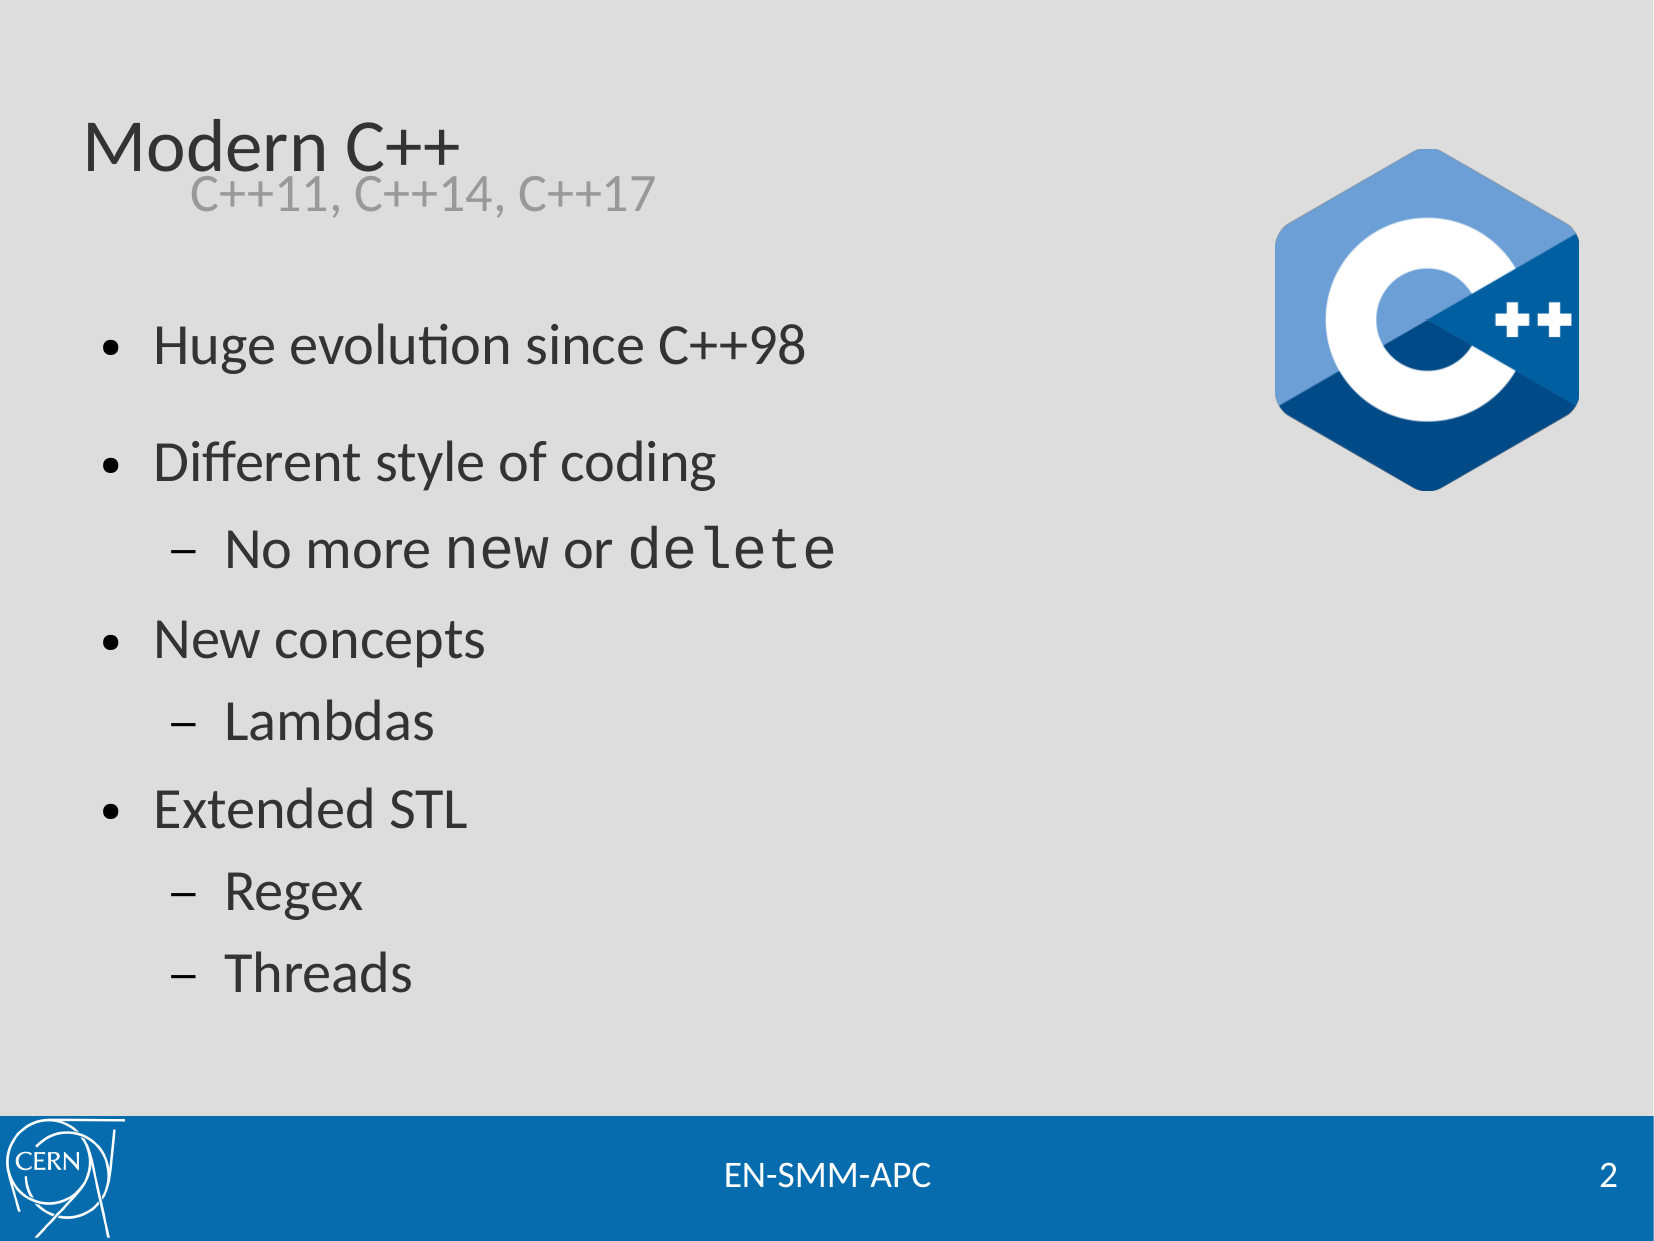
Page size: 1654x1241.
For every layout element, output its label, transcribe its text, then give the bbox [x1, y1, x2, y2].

picture [1275, 149, 1579, 491]
picture [6, 1118, 125, 1238]
title Modern C++ [82, 49, 1571, 257]
title C++11, C++14, C++17 [23, 118, 826, 278]
list Huge evolution since C++98 Different style of coding No more new or delete New concepts Lambdas Extended STL Regex Threads [82, 320, 1571, 1045]
